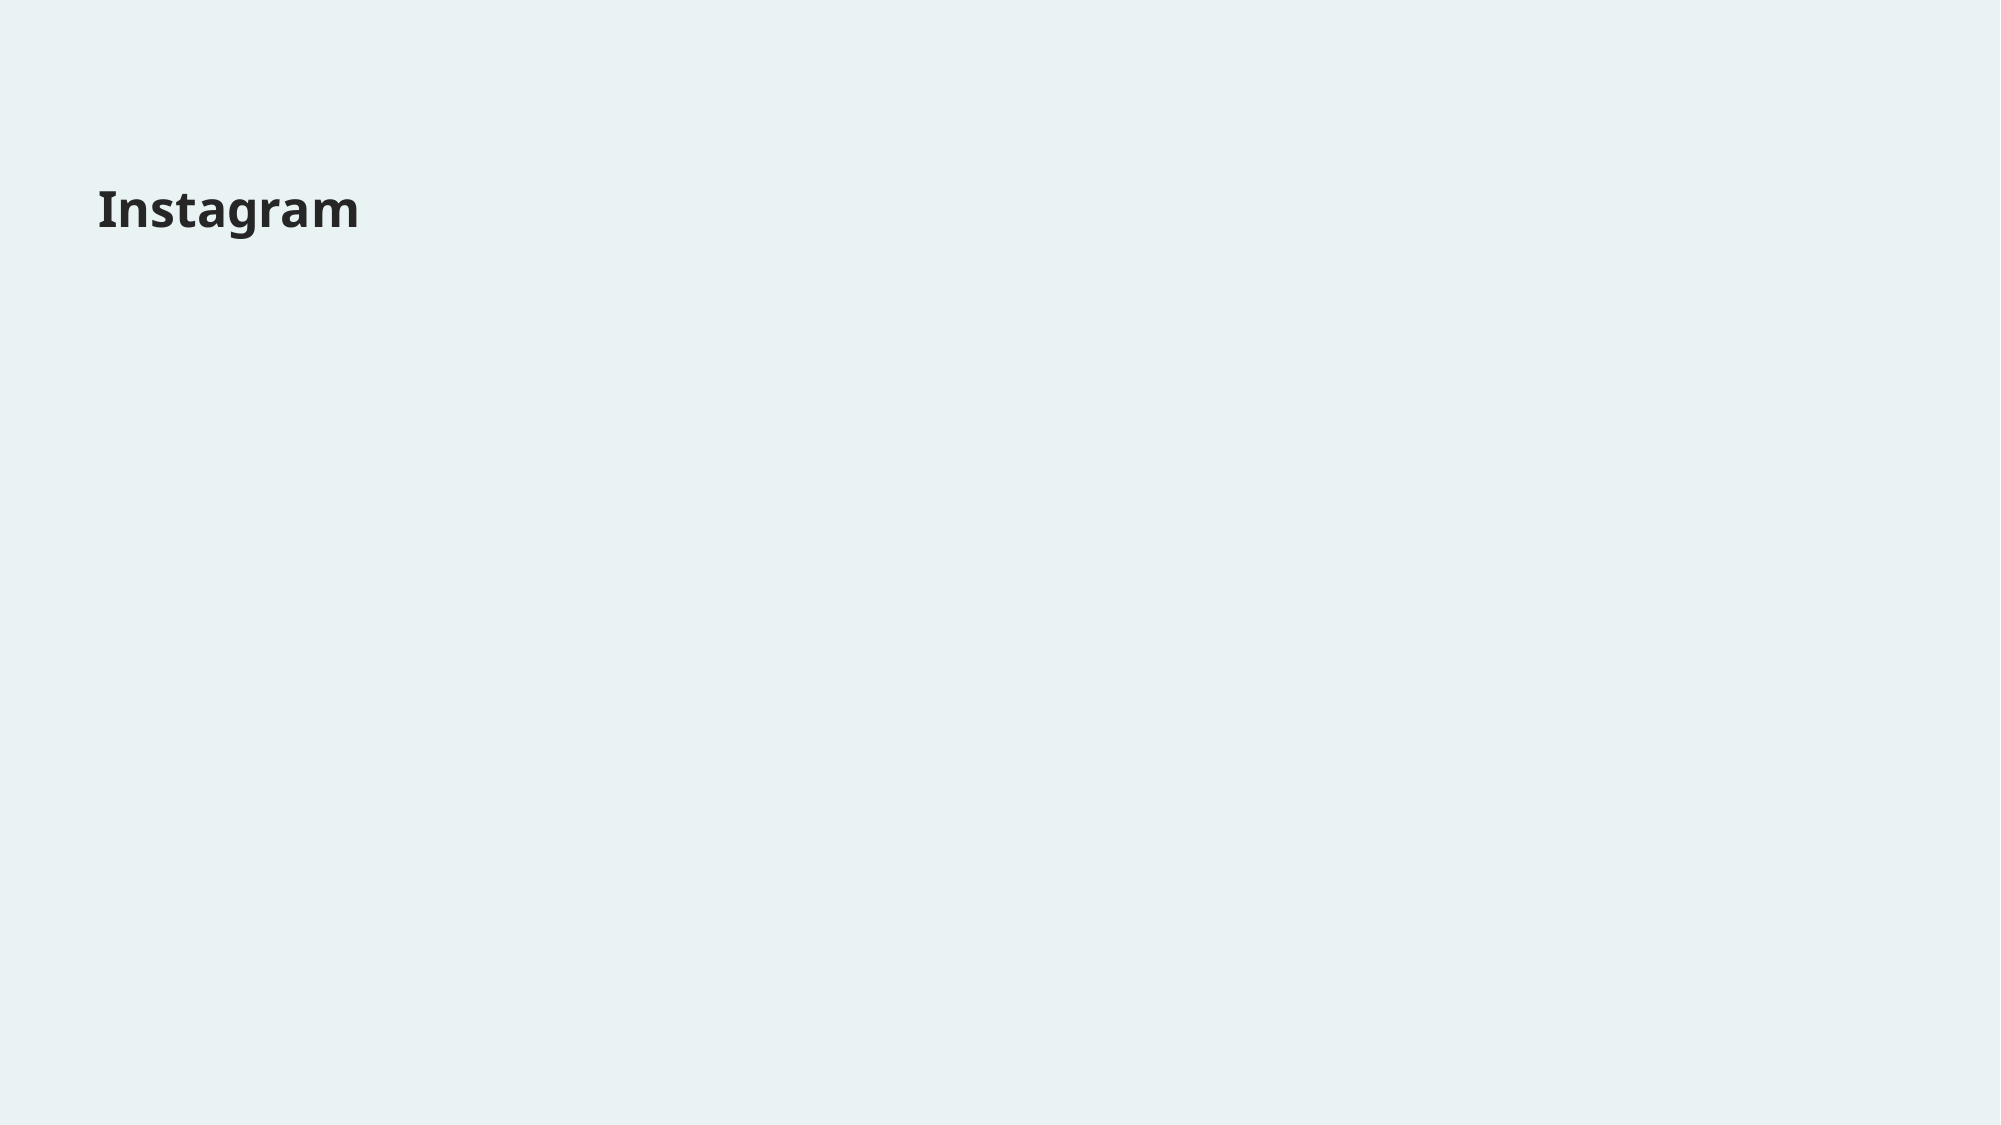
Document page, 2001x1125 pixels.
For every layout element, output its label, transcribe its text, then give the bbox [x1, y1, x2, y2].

list Instagram [83, 109, 968, 245]
